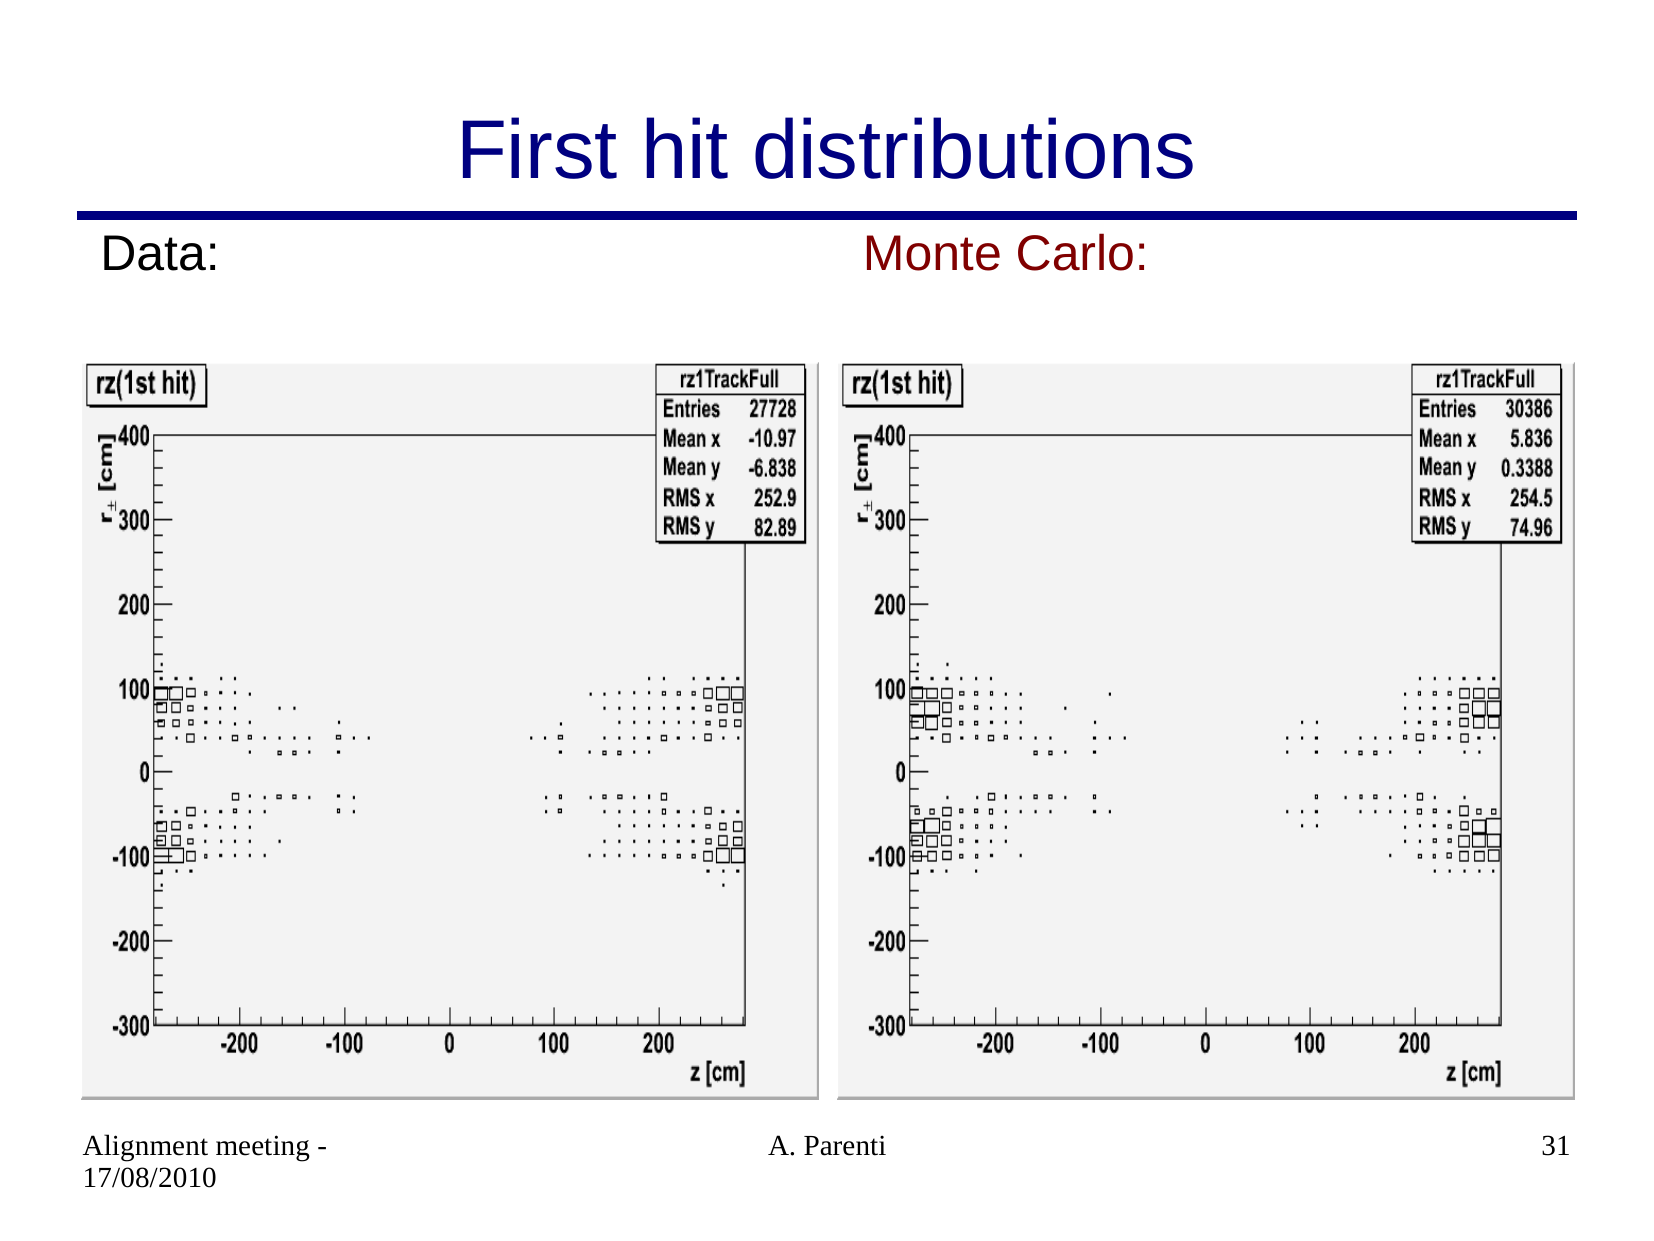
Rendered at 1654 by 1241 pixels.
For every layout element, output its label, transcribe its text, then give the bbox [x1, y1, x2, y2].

title First hit distributions [82, 75, 1571, 226]
list Data: [82, 1100, 809, 1109]
list Monte Carlo: [845, 225, 1572, 1094]
picture [836, 361, 1575, 1100]
picture [80, 361, 819, 1100]
list Data: [82, 225, 809, 361]
